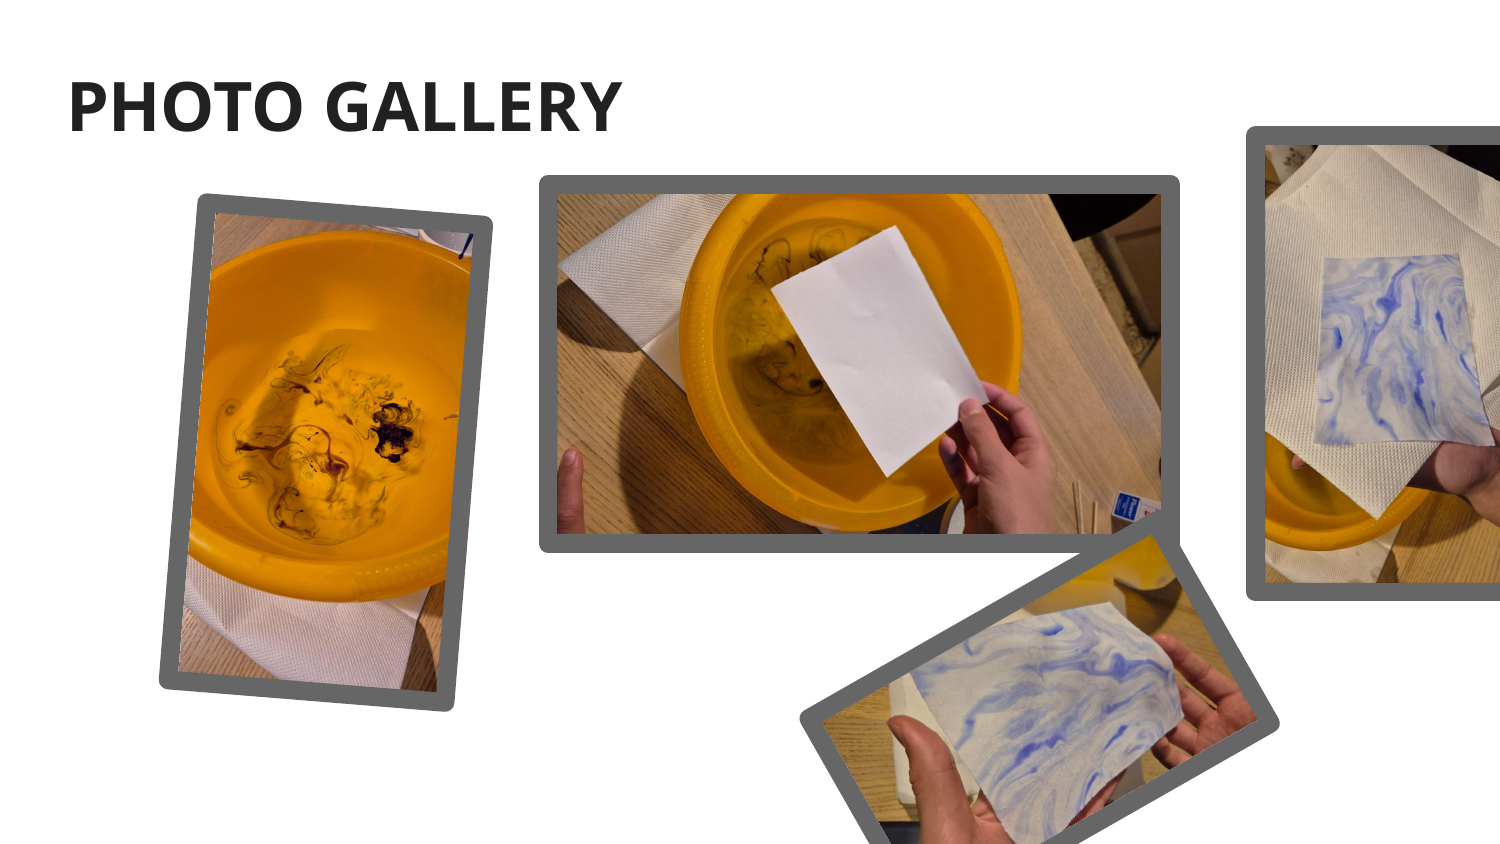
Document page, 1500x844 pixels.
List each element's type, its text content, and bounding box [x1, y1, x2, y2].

title PHOTO GALLERY [51, 48, 1449, 180]
picture [557, 193, 1162, 534]
picture [1265, 145, 1500, 583]
picture [178, 212, 474, 693]
picture [821, 533, 1258, 844]
